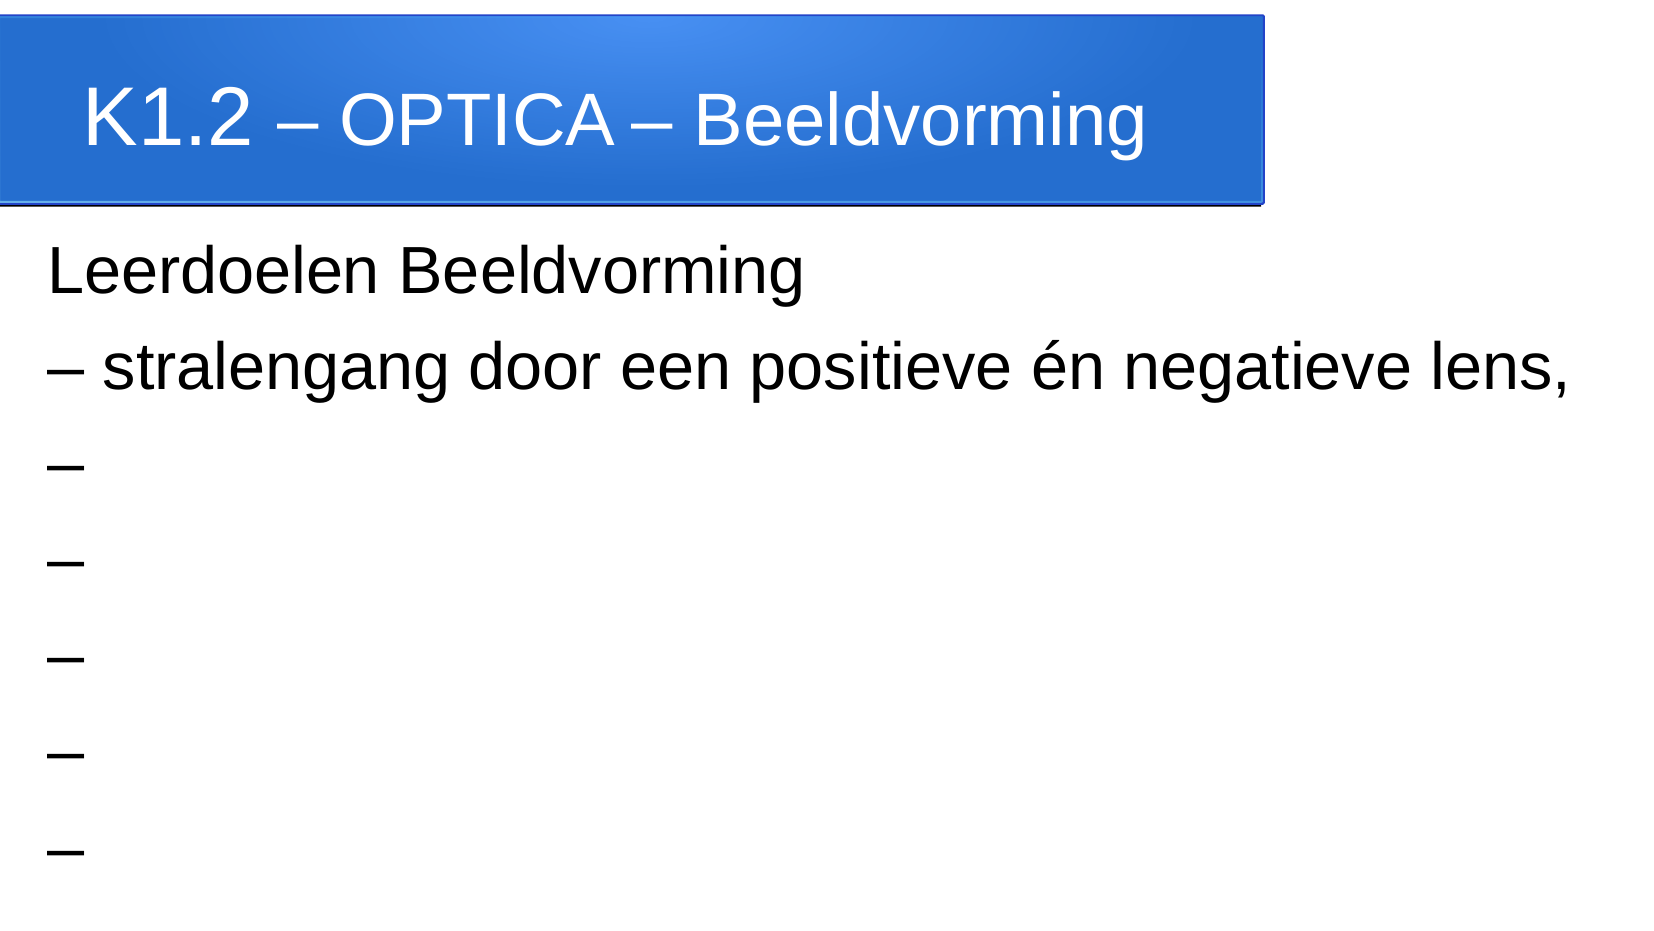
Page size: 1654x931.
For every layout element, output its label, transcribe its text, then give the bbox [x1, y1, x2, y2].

subtitle Leerdoelen Beeldvorming – stralengang door een positieve én negatieve lens, – breking van licht (“kruiwagen op boeren-erf”), – breking door een plan-parallelle plaat, – constructie stralengang, – (on)scherp, – berekeningen. [47, 236, 1607, 922]
title K1.2 – OPTICA – Beeldvorming [82, 35, 1235, 189]
